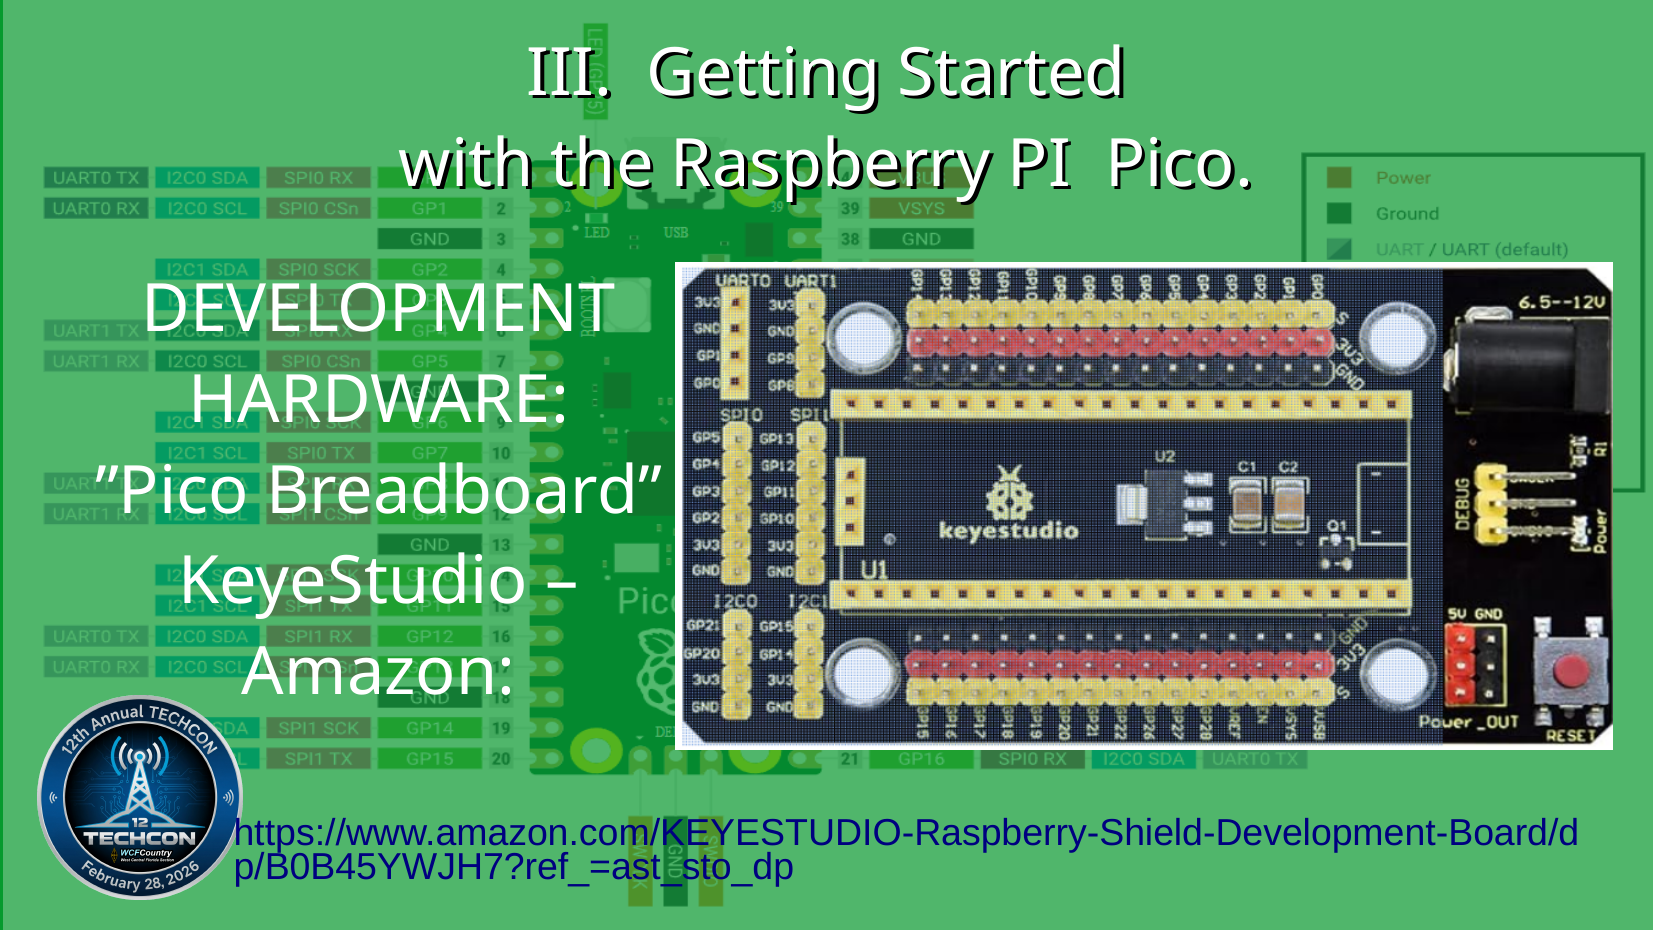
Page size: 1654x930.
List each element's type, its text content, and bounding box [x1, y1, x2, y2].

text_box https://www.amazon.com/KEYESTUDIO-Raspberry-Shield-Development-Board/dp/B0B45YWJH7?ref_=ast_sto_dp [218, 804, 1607, 880]
picture [37, 695, 243, 900]
title III. Getting Started with the Raspberry PI Pico. [82, 37, 1571, 193]
picture [675, 262, 1613, 751]
list DEVELOPMENT HARDWARE: ”Pico Breadboard” KeyeStudio – Amazon: [82, 217, 676, 757]
